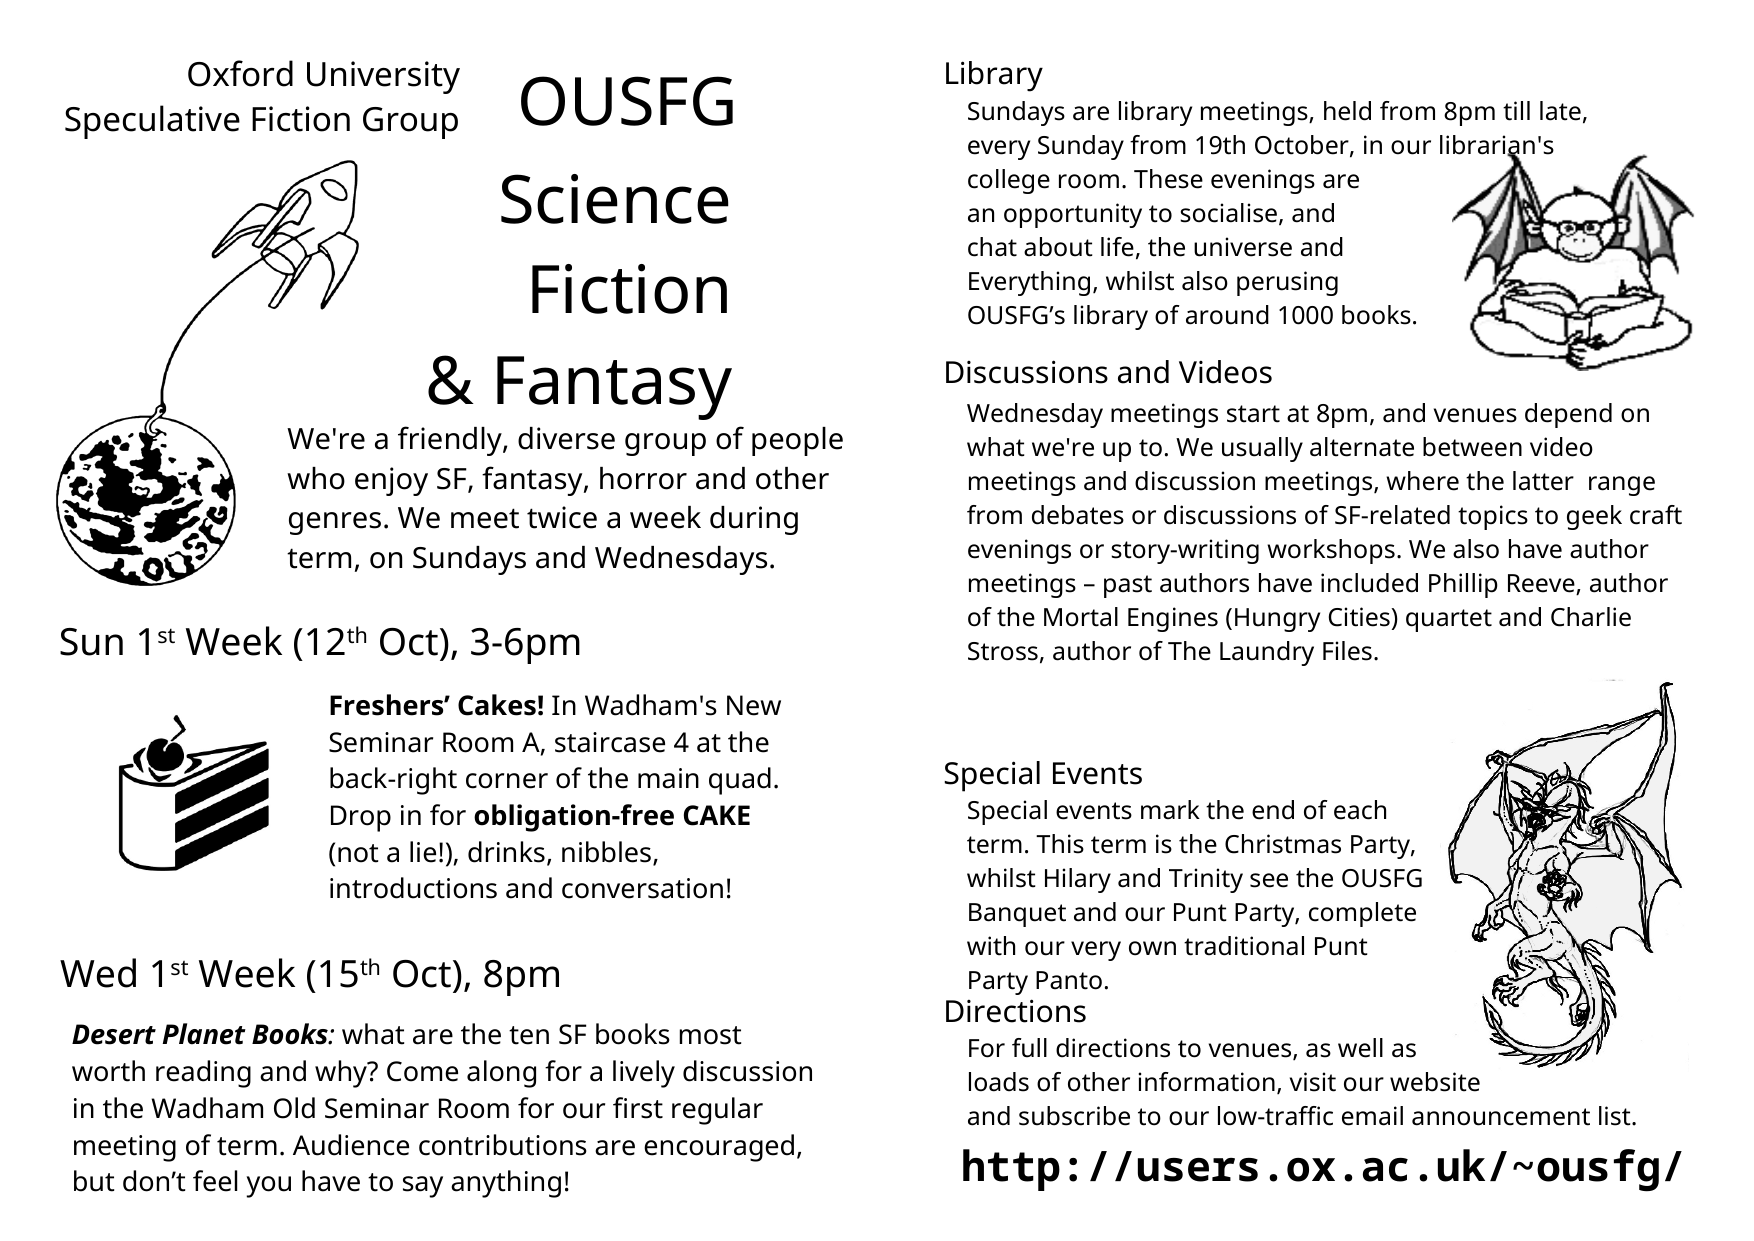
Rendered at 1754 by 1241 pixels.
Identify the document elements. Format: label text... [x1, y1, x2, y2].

text_box Discussions and Videos [928, 343, 1372, 400]
text_box Sundays are library meetings, held from 8pm till late, every Sunday from 19th October, in our librarian's college room. These evenings are an opportunity to socialise, and chat about life, the universe and Everything, whilst also perusing OUSFG’s library of around 1000 books. [952, 85, 1666, 301]
text_box Freshers’ Cakes! In Wadham's New Seminar Room A, staircase 4 at the back-right corner of the main quad. Drop in for obligation-free CAKE (not a lie!), drinks, nibbles, introductions and conversation! [313, 687, 816, 942]
text_box Library [928, 45, 1185, 97]
text_box Special events mark the end of each term. This term is the Christmas Party, whilst Hilary and Trinity see the OUSFG Banquet and our Punt Party, complete with our very own traditional Punt Party Panto. [952, 785, 1447, 971]
text_box For full directions to venues, as well as loads of other information, visit our website and subscribe to our low-traffic email announcement list. [952, 1023, 1731, 1124]
picture [1440, 699, 1689, 1023]
text_box Wed 1st Week (15th Oct), 8pm [45, 940, 524, 1015]
text_box Wednesday meetings start at 8pm, and venues depend on what we're up to. We usually alternate between video meetings and discussion meetings, where the latter range from debates or discussions of SF-related topics to geek craft evenings or story-writing workshops. We also have author meetings – past authors have included Phillip Reeve, author of the Mortal Engines (Hungry Cities) quartet and Charlie Stross, author of The Laundry Files. [952, 388, 1701, 699]
picture [29, 148, 397, 599]
text_box Desert Planet Books: what are the ten SF books most worth reading and why? Come along for a lively discussion in the Wadham Old Seminar Room for our first regular meeting of term. Audience contributions are encouraged, but don’t feel you have to say anything! [57, 1008, 837, 1238]
text_box Science Fiction & Fantasy [411, 144, 812, 406]
text_box OUSFG [593, 46, 779, 143]
picture [1452, 153, 1696, 371]
text_box Directions [928, 982, 1185, 1032]
text_box Sun 1st Week (12th Oct), 3-6pm [44, 608, 702, 671]
picture [117, 713, 271, 873]
text_box Special Events [928, 744, 1185, 794]
text_box Oxford University Speculative Fiction Group [48, 43, 593, 146]
text_box http://users.ox.ac.uk/~ousfg/ [946, 1129, 1754, 1198]
text_box We're a friendly, diverse group of people who enjoy SF, fantasy, horror and other genres. We meet twice a week during term, on Sundays and Wednesdays. [272, 410, 865, 687]
